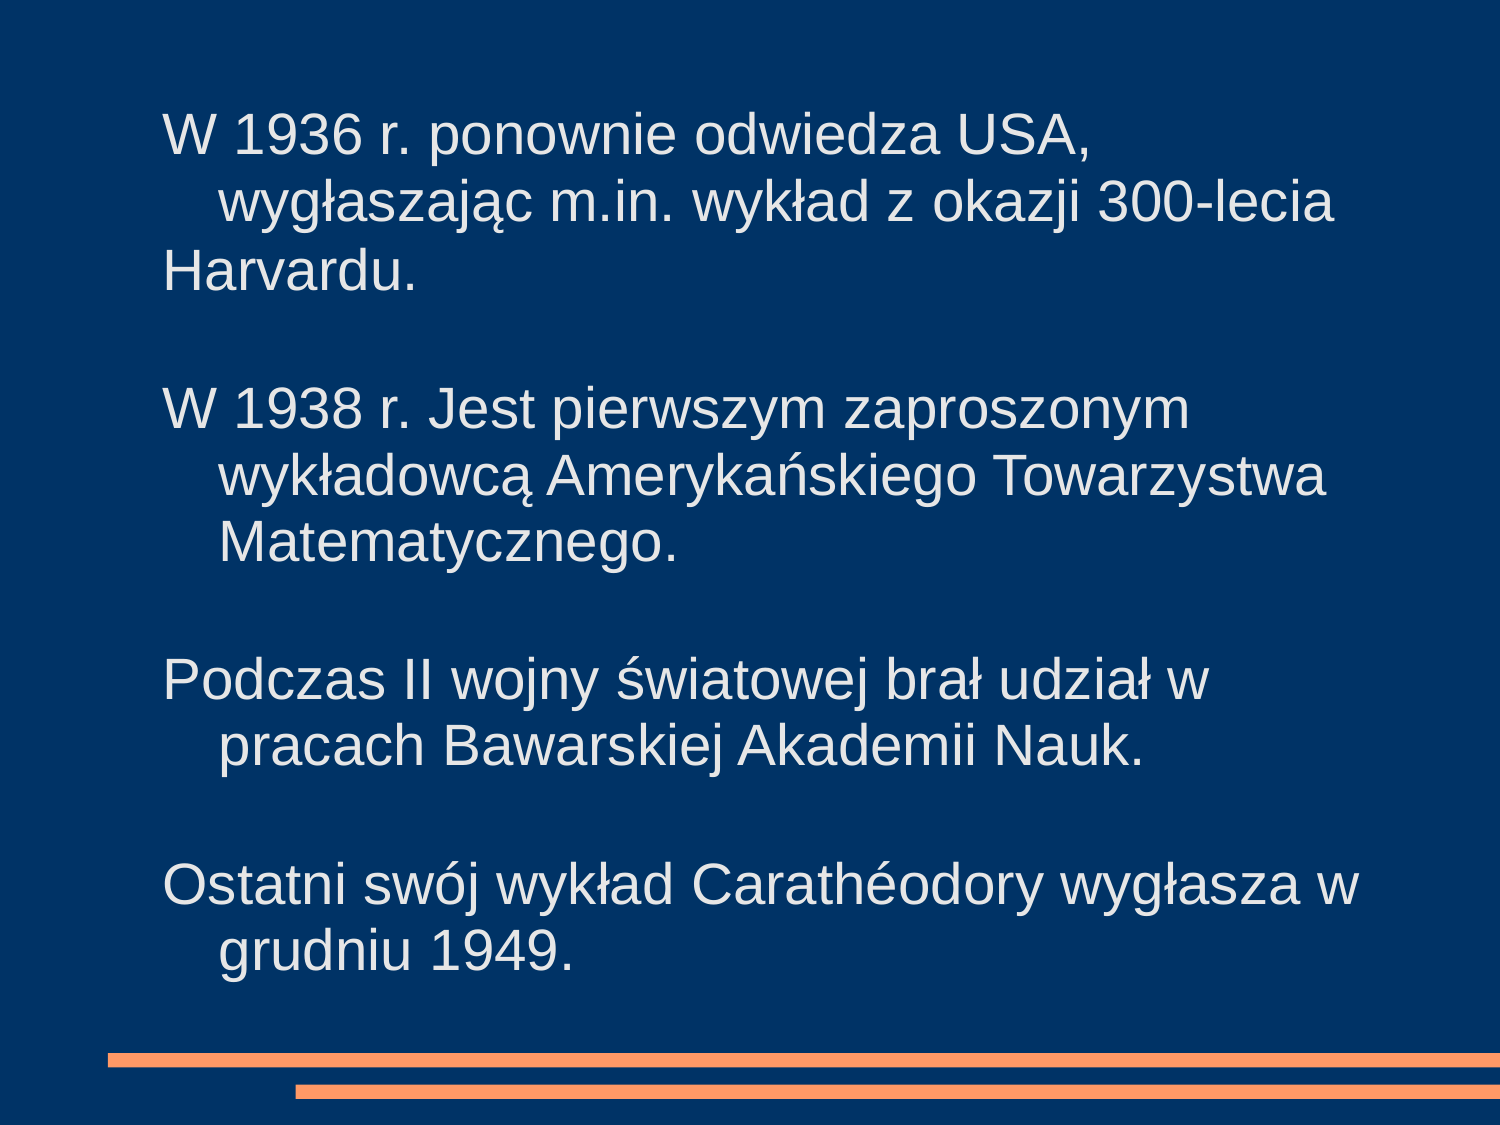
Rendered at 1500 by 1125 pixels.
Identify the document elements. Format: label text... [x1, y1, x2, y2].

list W 1936 r. ponownie odwiedza USA, wygłaszając m.in. wykład z okazji 300-lecia Harvardu. W 1938 r. Jest pierwszym zaproszonym wykładowcą Amerykańskiego Towarzystwa Matematycznego. Podczas II wojny światowej brał udział w pracach Bawarskiej Akademii Nauk. Ostatni swój wykład Carathéodory wygłasza w grudniu 1949. [106, 15, 1411, 1004]
